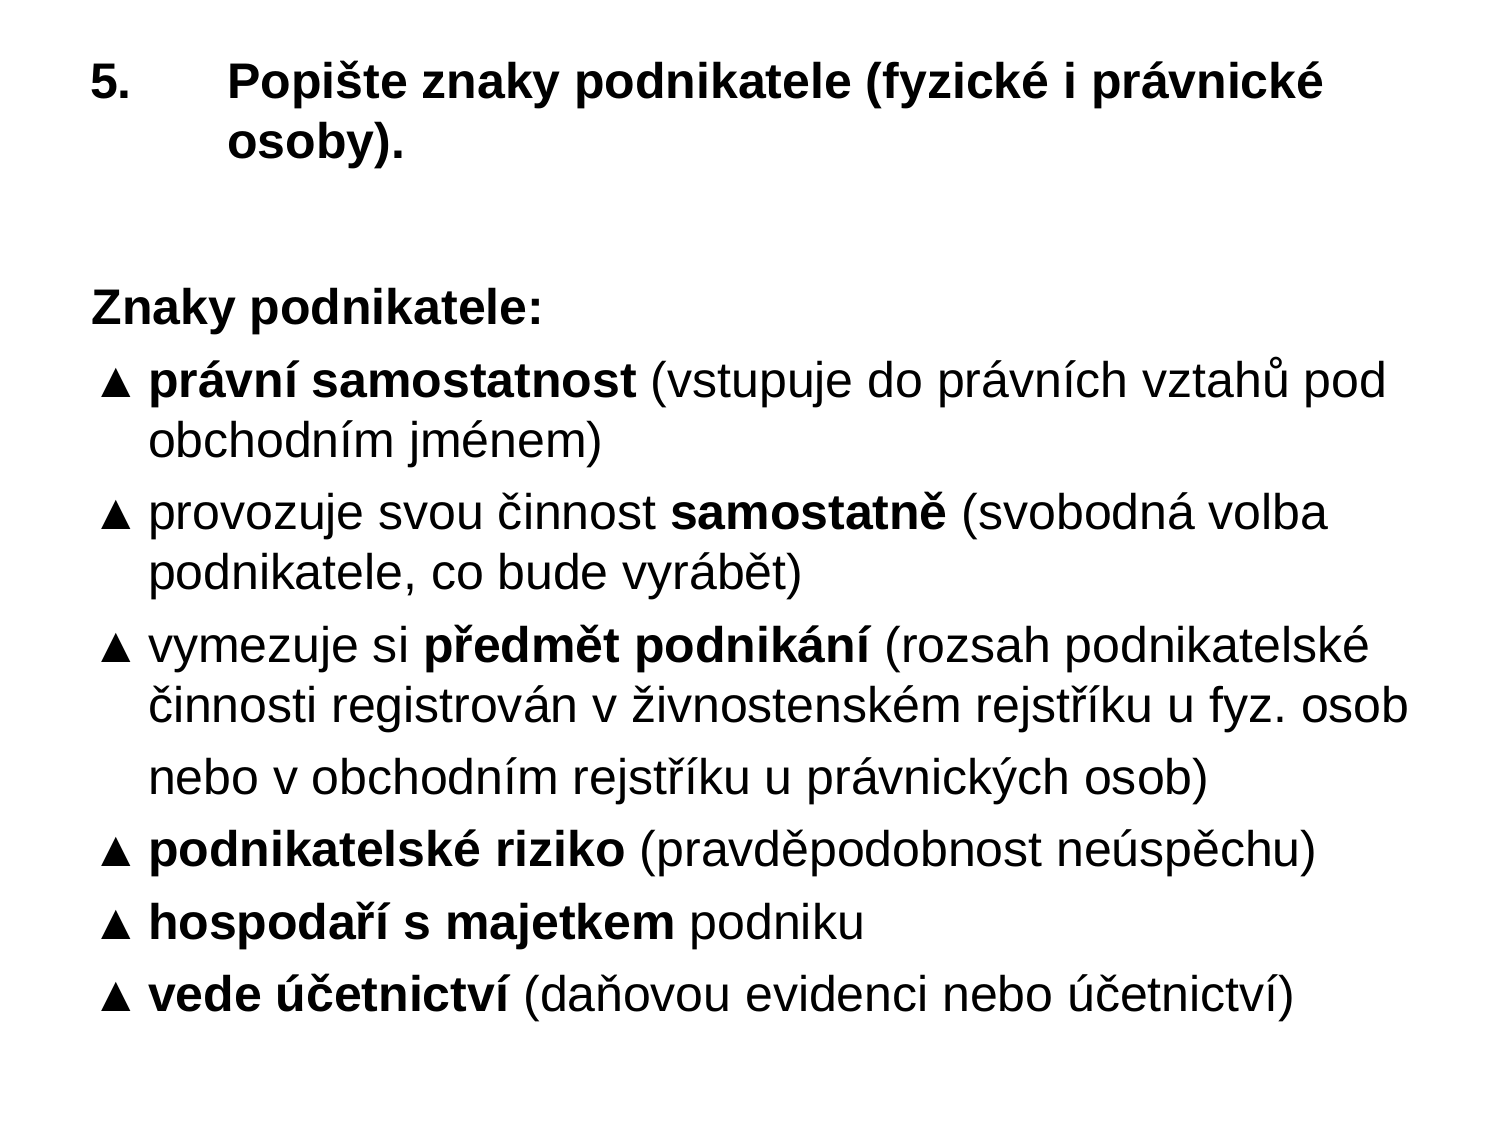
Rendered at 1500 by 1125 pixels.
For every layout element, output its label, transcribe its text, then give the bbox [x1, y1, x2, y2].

list Znaky podnikatele: ▲ právní samostatnost (vstupuje do právních vztahů pod obchodním jménem) ▲ provozuje svou činnost samostatně (svobodná volba podnikatele, co bude vyrábět) ▲ vymezuje si předmět podnikání (rozsah podnikatelské činnosti registrován v živnostenském rejstříku u fyz. osob nebo v obchodním rejstříku u právnických osob) ▲ podnikatelské riziko (pravděpodobnost neúspěchu) ▲ hospodaří s majetkem podniku ▲ vede účetnictví (daňovou evidenci nebo účetnictví) [76, 267, 1427, 1125]
title Popište znaky podnikatele (fyzické i právnické osoby). [75, 41, 1426, 237]
